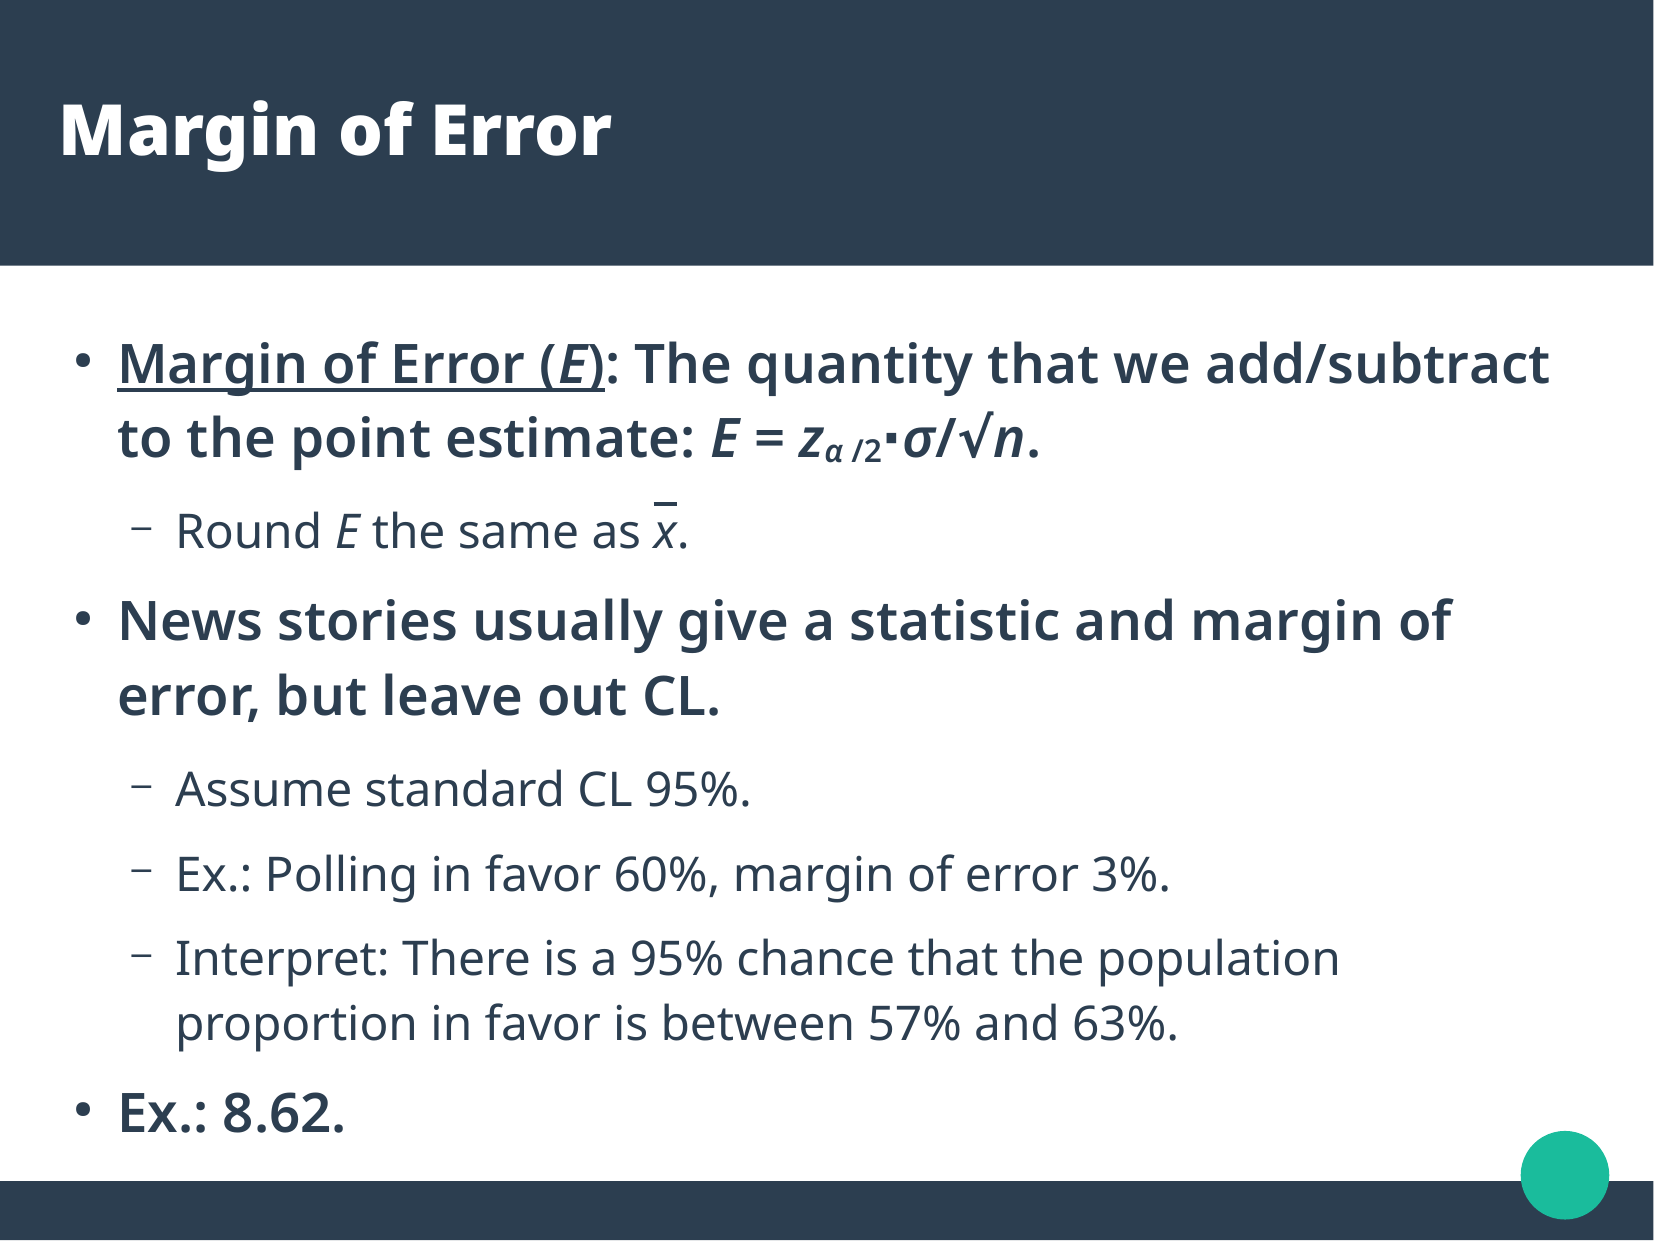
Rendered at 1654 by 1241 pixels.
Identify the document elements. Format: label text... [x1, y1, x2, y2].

title Margin of Error [59, 49, 1595, 207]
list Margin of Error (E): The quantity that we add/subtract to the point estimate: E = zα /2∙σ/√n. Round E the same as x. News stories usually give a statistic and margin of error, but leave out CL. Assume standard CL 95%. Ex.: Polling in favor 60%, margin of error 3%. Interpret: There is a 95% chance that the population proportion in favor is between 57% and 63%. Ex.: 8.62. [59, 324, 1595, 1152]
